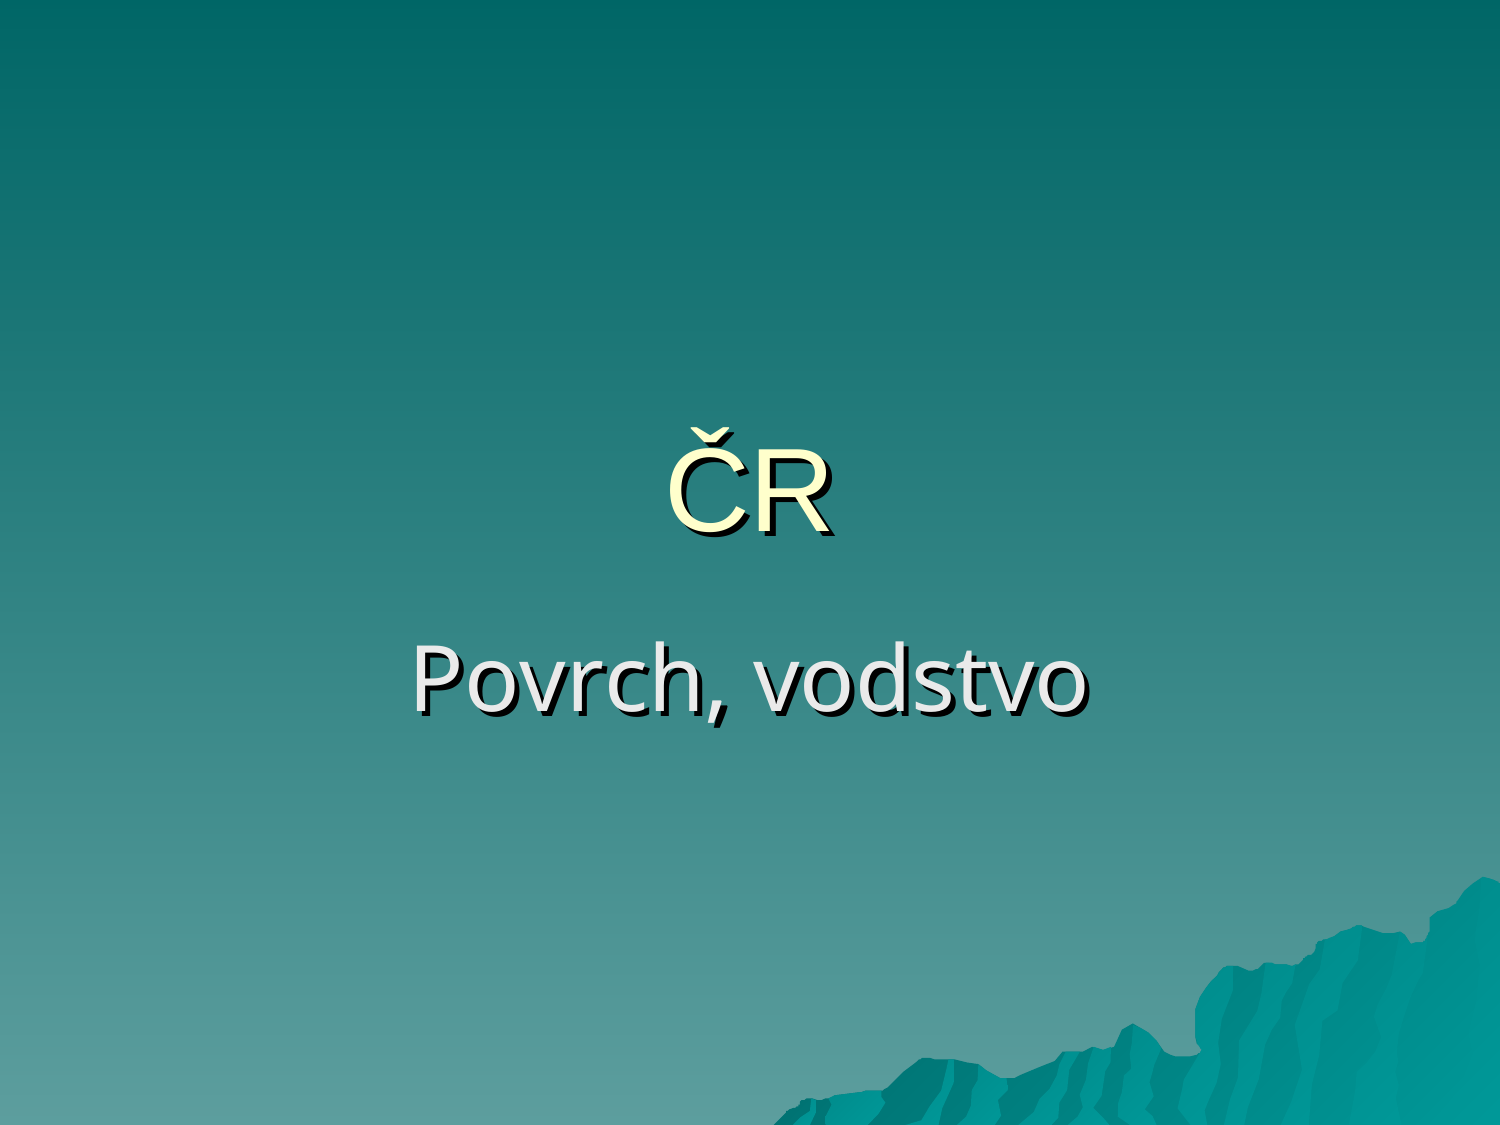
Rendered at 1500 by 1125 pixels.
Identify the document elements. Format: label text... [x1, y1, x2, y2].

title ČR [112, 262, 1388, 563]
subtitle Povrch, vodstvo [225, 612, 1276, 901]
